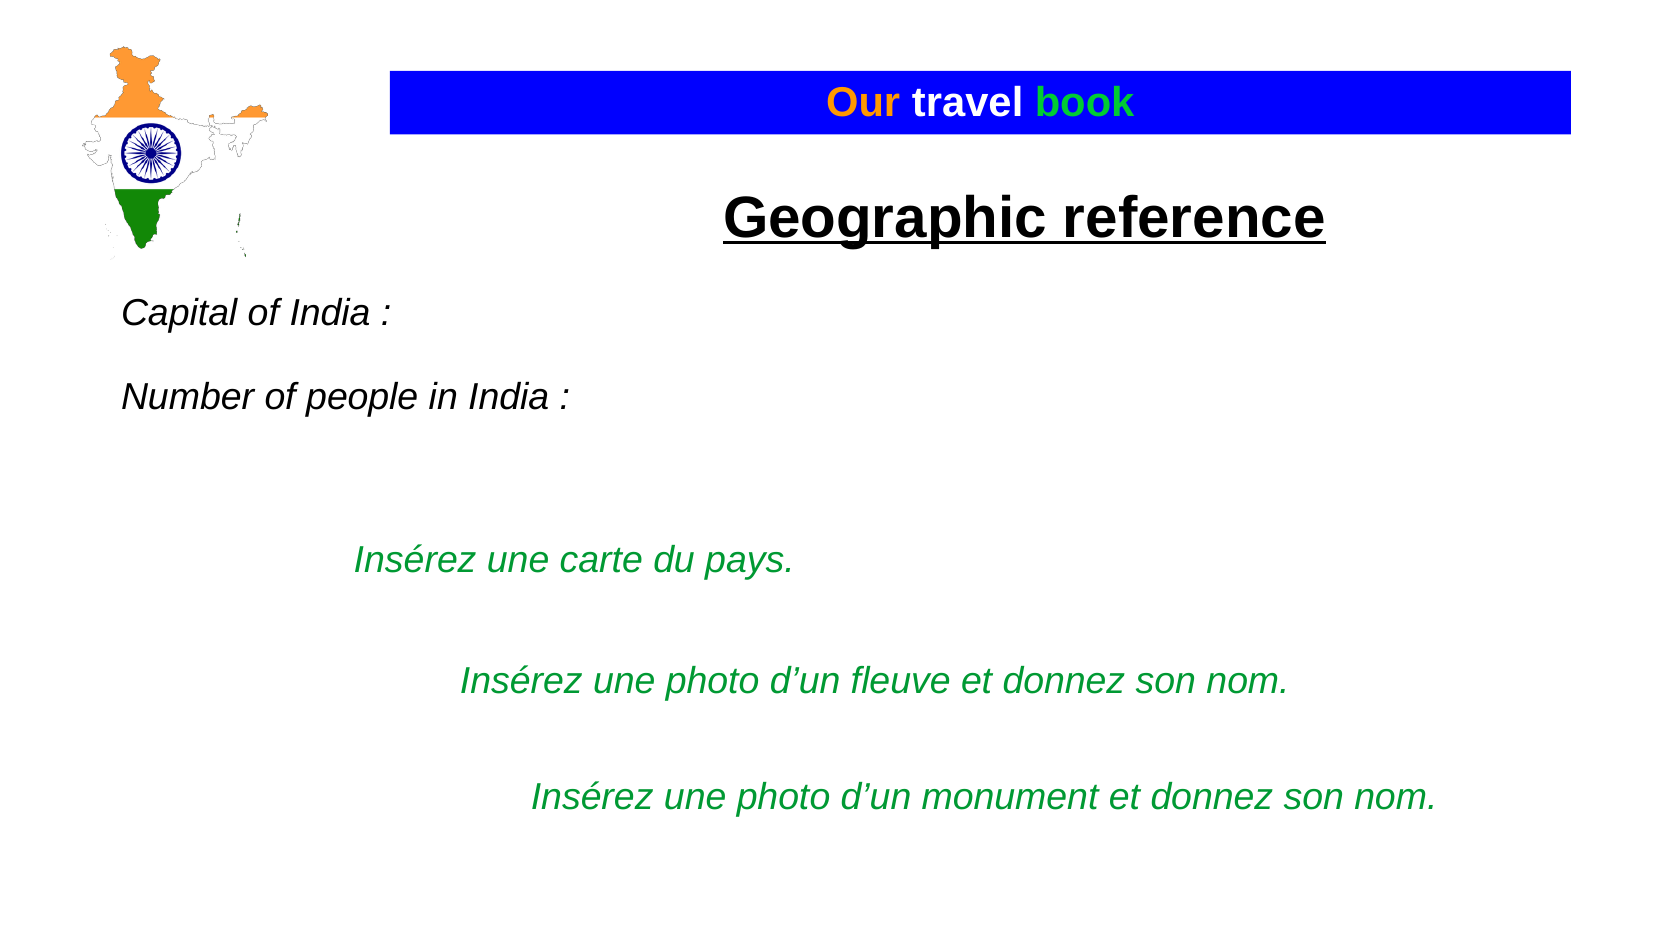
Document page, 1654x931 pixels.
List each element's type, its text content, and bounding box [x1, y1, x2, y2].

picture [82, 46, 268, 260]
text_box Insérez une photo d’un monument et donnez son nom. [516, 767, 1453, 849]
text_box Insérez une carte du pays. [338, 531, 859, 631]
text_box Insérez une photo d’un fleuve et donnez son nom. [445, 651, 1305, 709]
text_box Our travel book [389, 70, 1571, 135]
text_box Capital of India : Number of people in India : [106, 284, 607, 426]
text_box Geographic reference [708, 177, 1403, 258]
